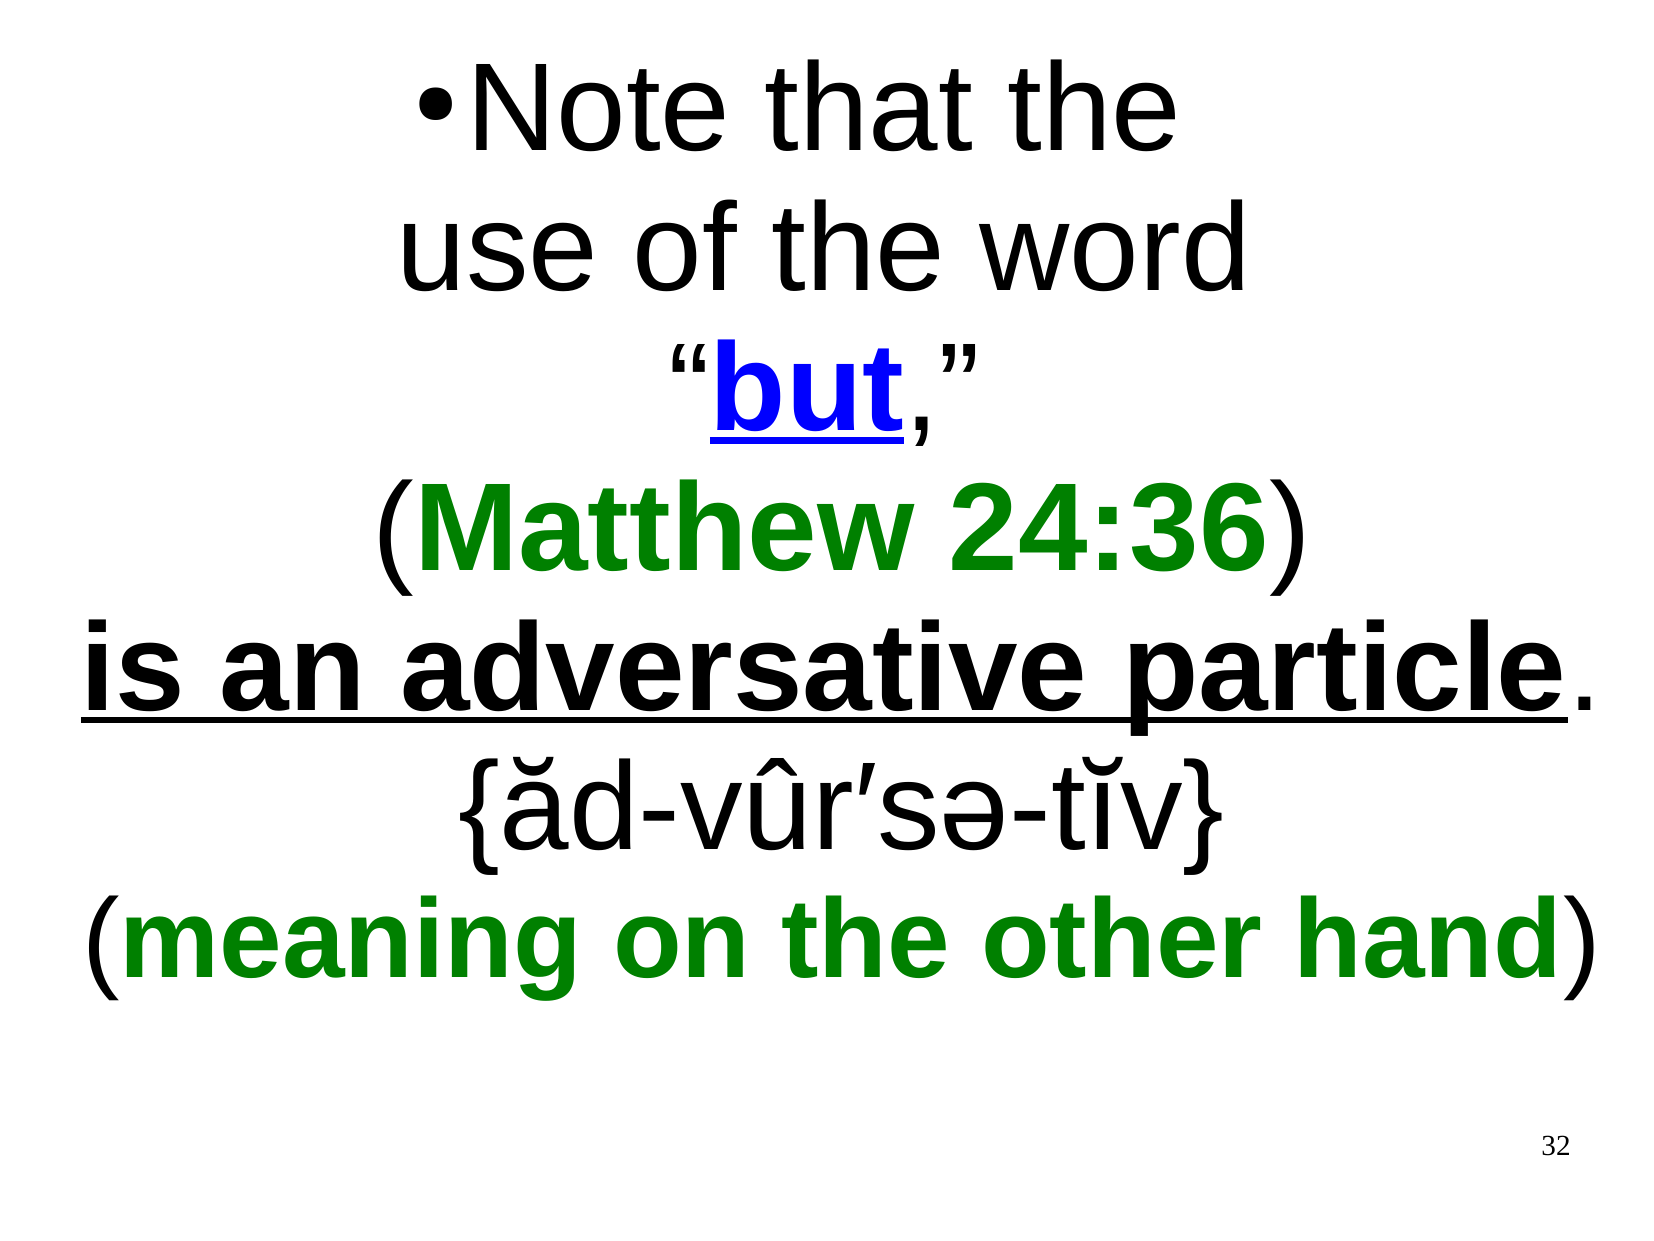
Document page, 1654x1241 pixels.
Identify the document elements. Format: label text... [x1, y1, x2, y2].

list Note that the use of the word “but,” (Matthew 24:36) is an adversative particle. {ăd-vûr′sə-tĭv} (meaning on the other hand) [0, 37, 1613, 1201]
